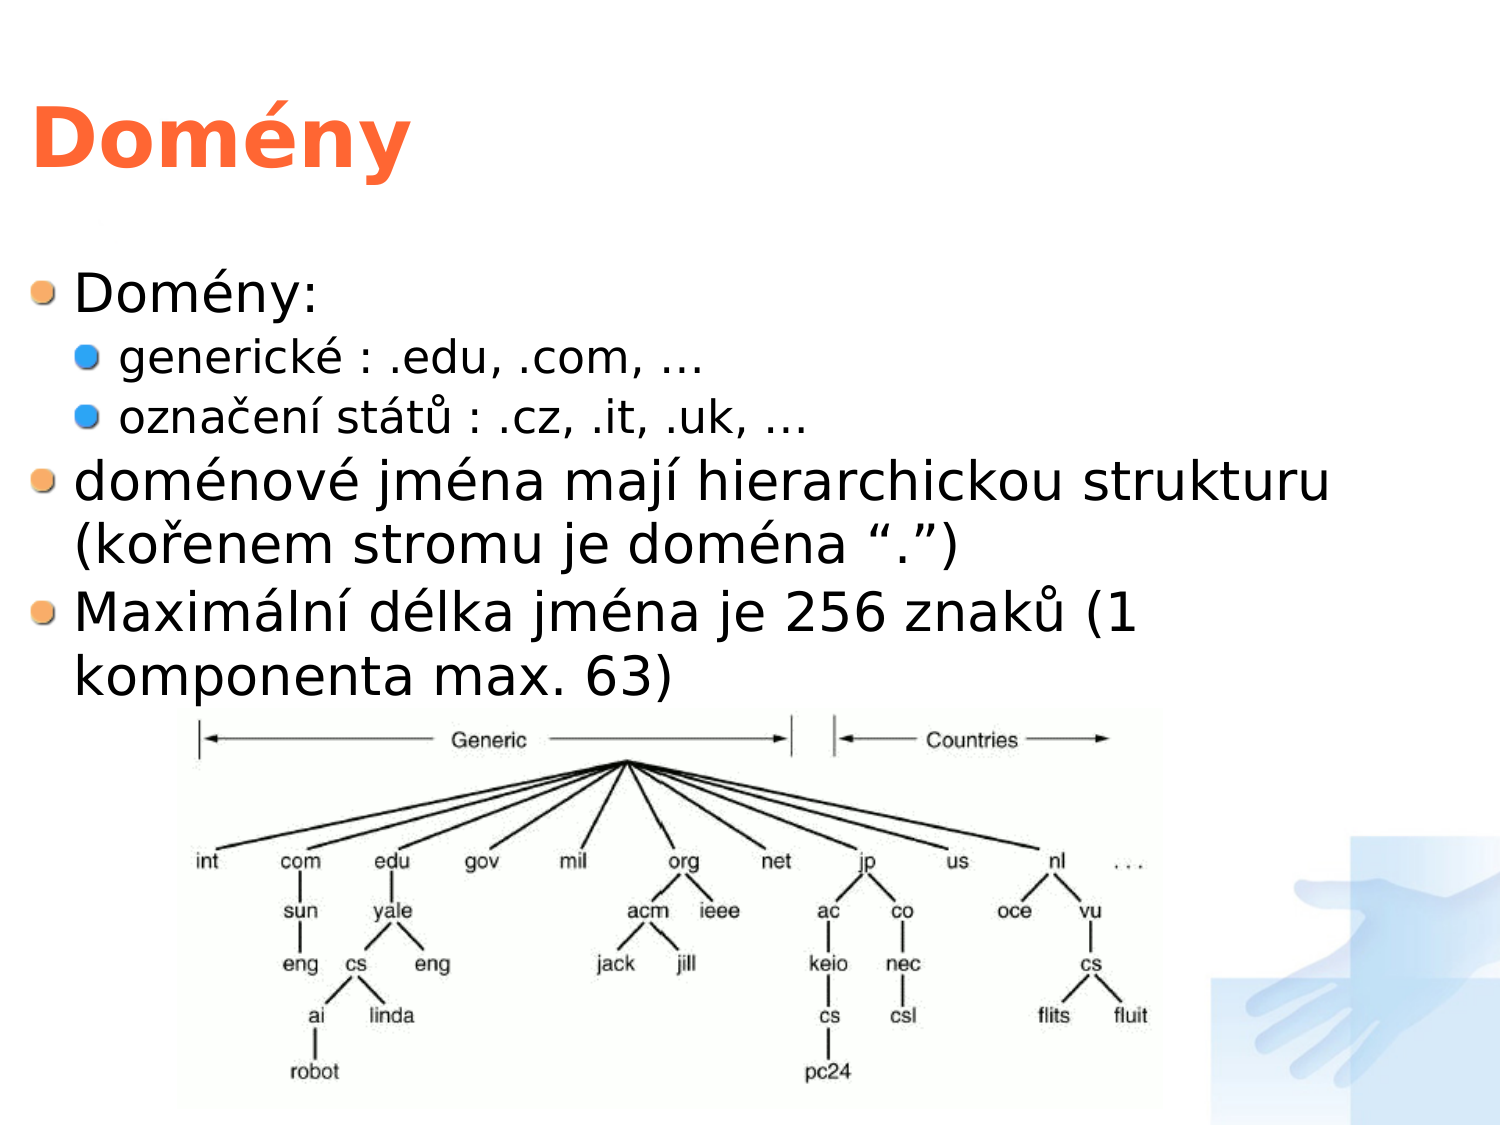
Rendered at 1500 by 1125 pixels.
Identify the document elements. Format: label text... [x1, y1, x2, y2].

picture [0, 0, 1500, 1125]
list Domény: generické : .edu, .com, … označení států : .cz, .it, .uk, … doménové jména mají hierarchickou strukturu (kořenem stromu je doména “.”) Maximální délka jména je 256 znaků (1 komponenta max. 63) [29, 262, 1477, 1093]
title Domény [29, 21, 1477, 257]
